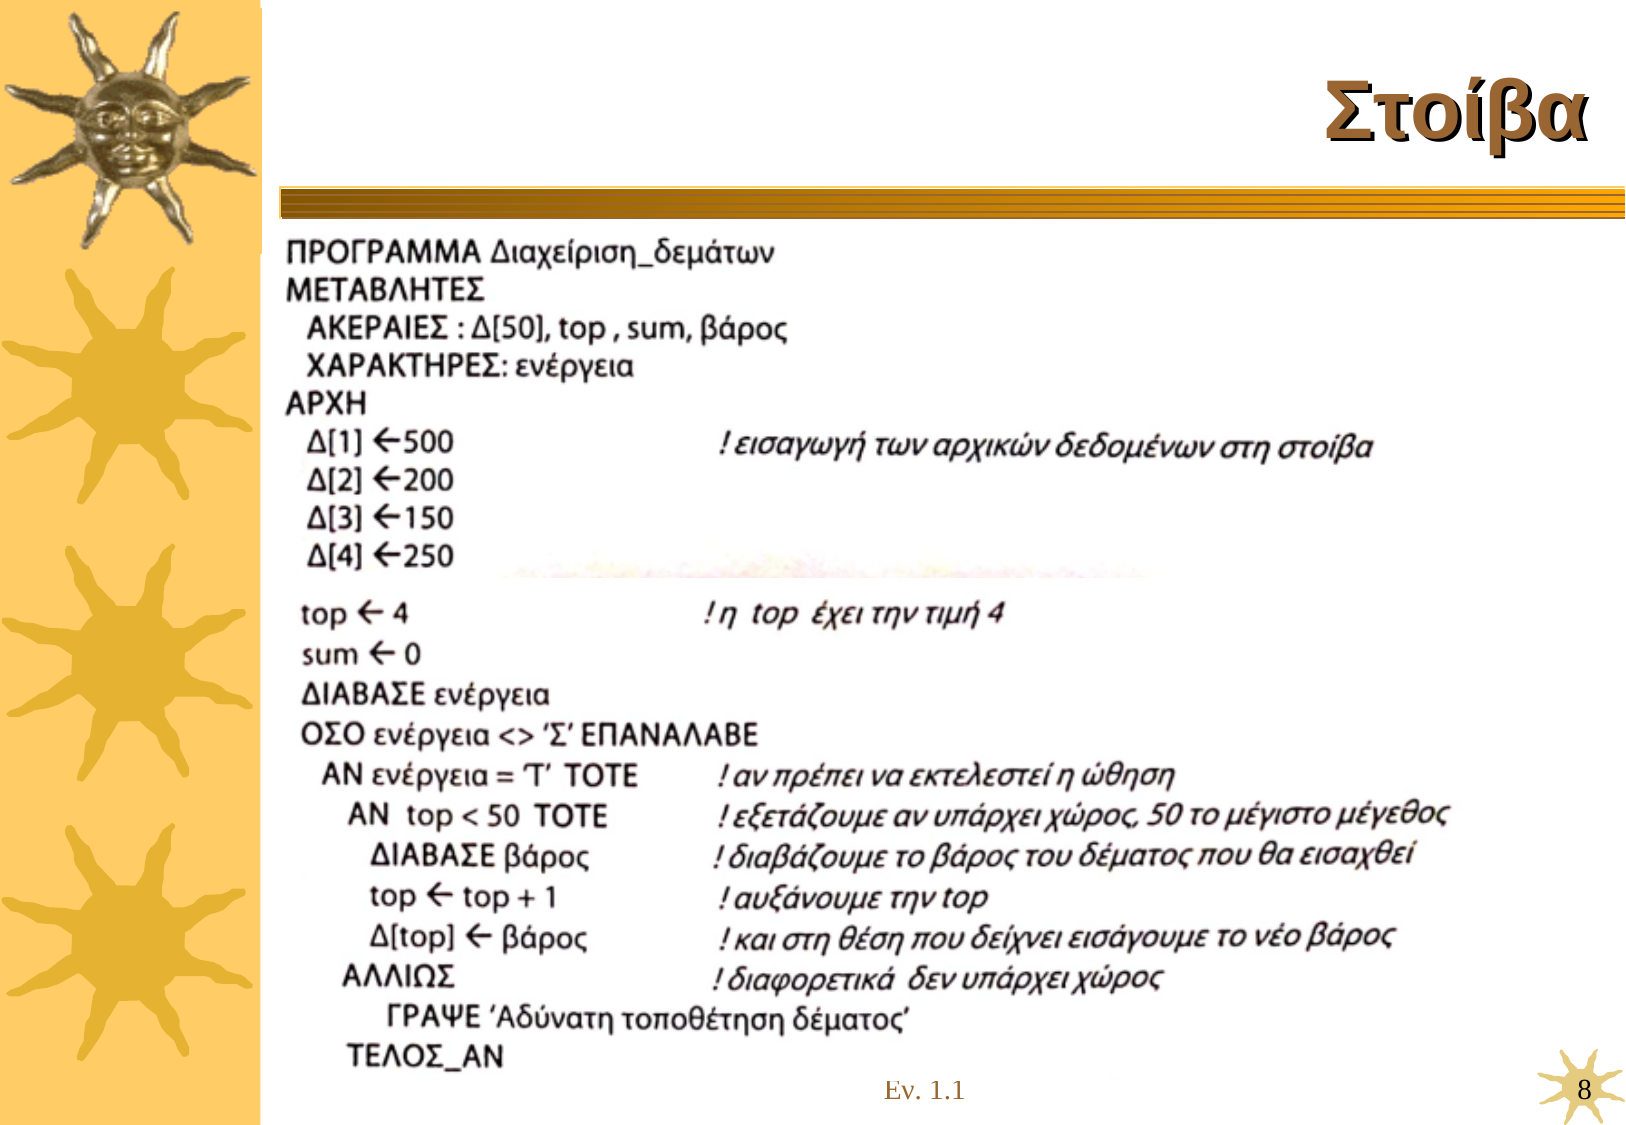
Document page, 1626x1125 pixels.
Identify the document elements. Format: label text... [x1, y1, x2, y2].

picture [1, 163, 262, 254]
text_box Στοίβα [0, 0, 1625, 163]
picture [276, 224, 1461, 1081]
